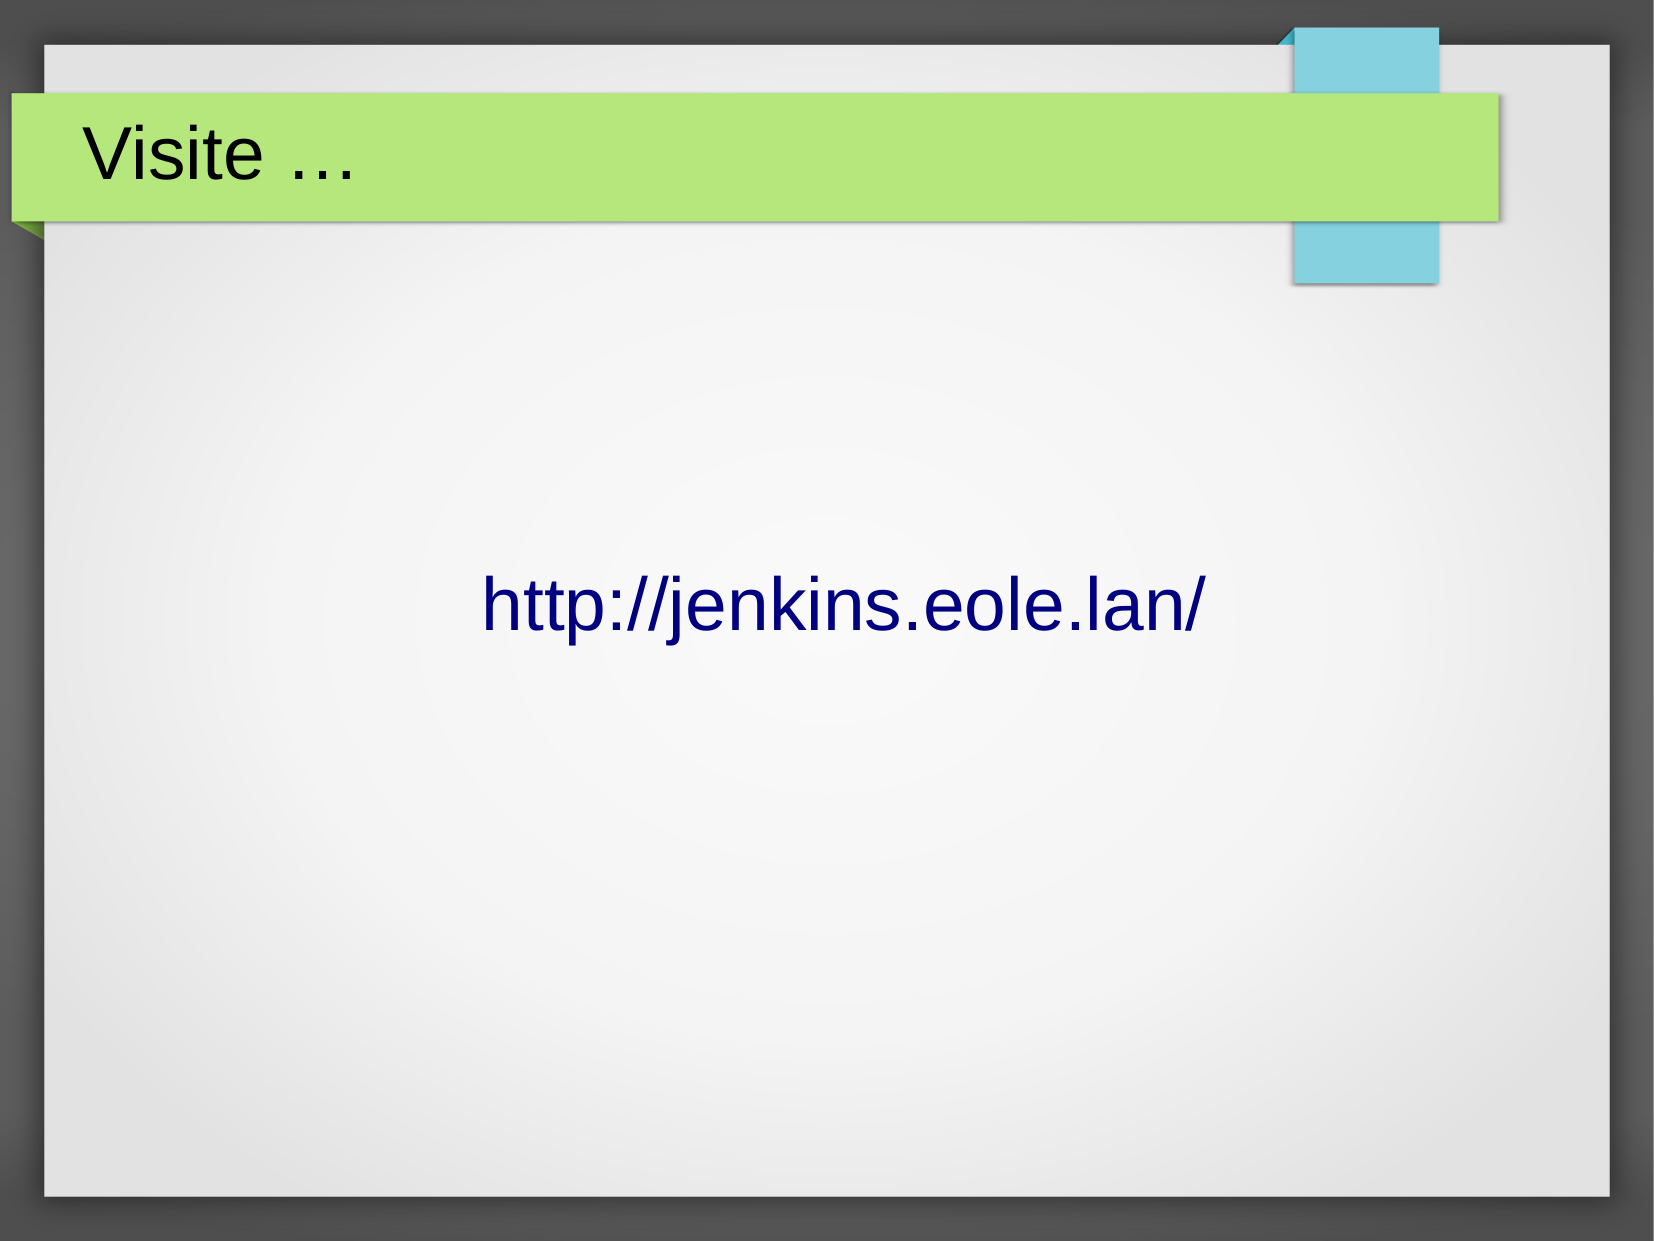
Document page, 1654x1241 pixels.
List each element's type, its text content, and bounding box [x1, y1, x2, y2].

text_box http://jenkins.eole.lan/ [271, 555, 1418, 686]
title Visite … [82, 94, 1264, 213]
picture [0, 0, 1654, 1241]
